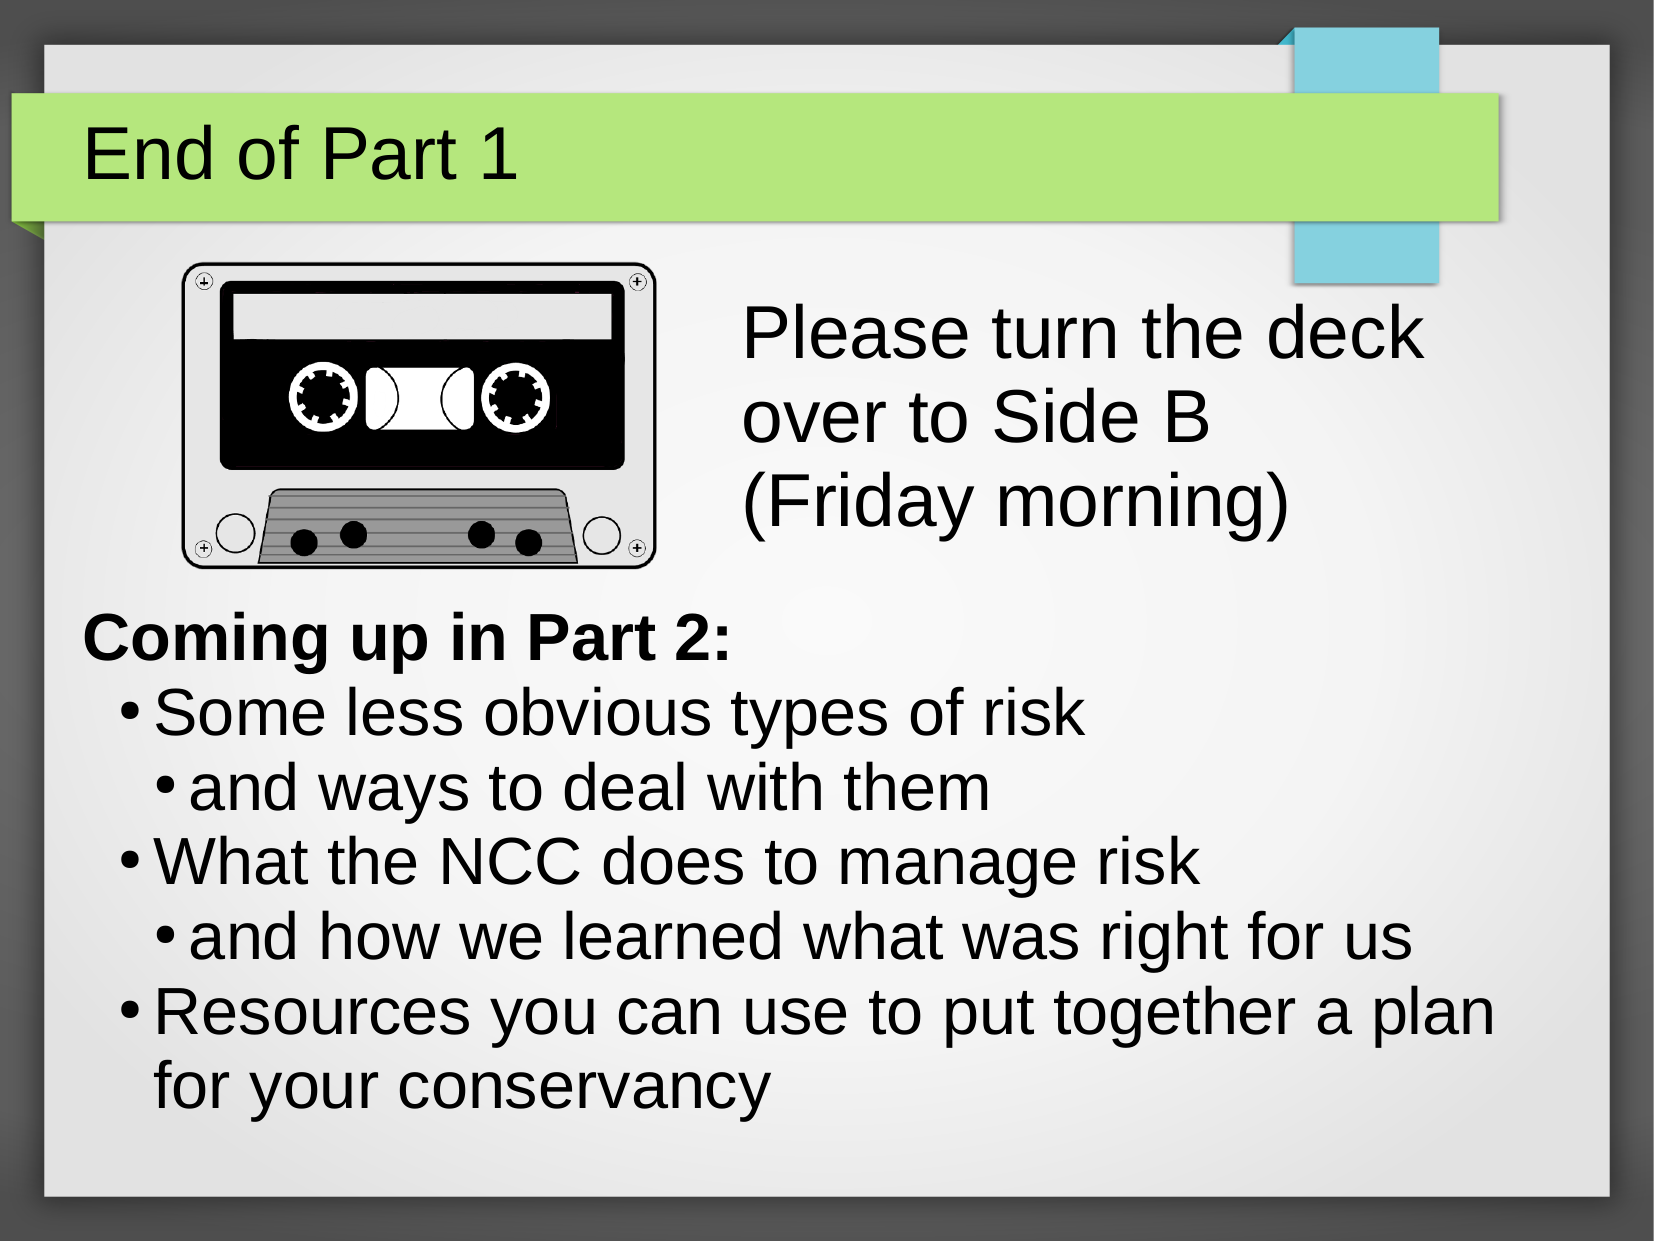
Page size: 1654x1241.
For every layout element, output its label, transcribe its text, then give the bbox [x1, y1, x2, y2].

subtitle Coming up in Part 2: Some less obvious types of risk and ways to deal with them What the NCC does to manage risk and how we learned what was right for us Resources you can use to put together a plan for your conservancy [82, 600, 1571, 1186]
title End of Part 1 [82, 94, 1264, 213]
picture [0, 0, 1654, 1241]
text_box Please turn the deck over to Side B (Friday morning) [726, 283, 1441, 550]
